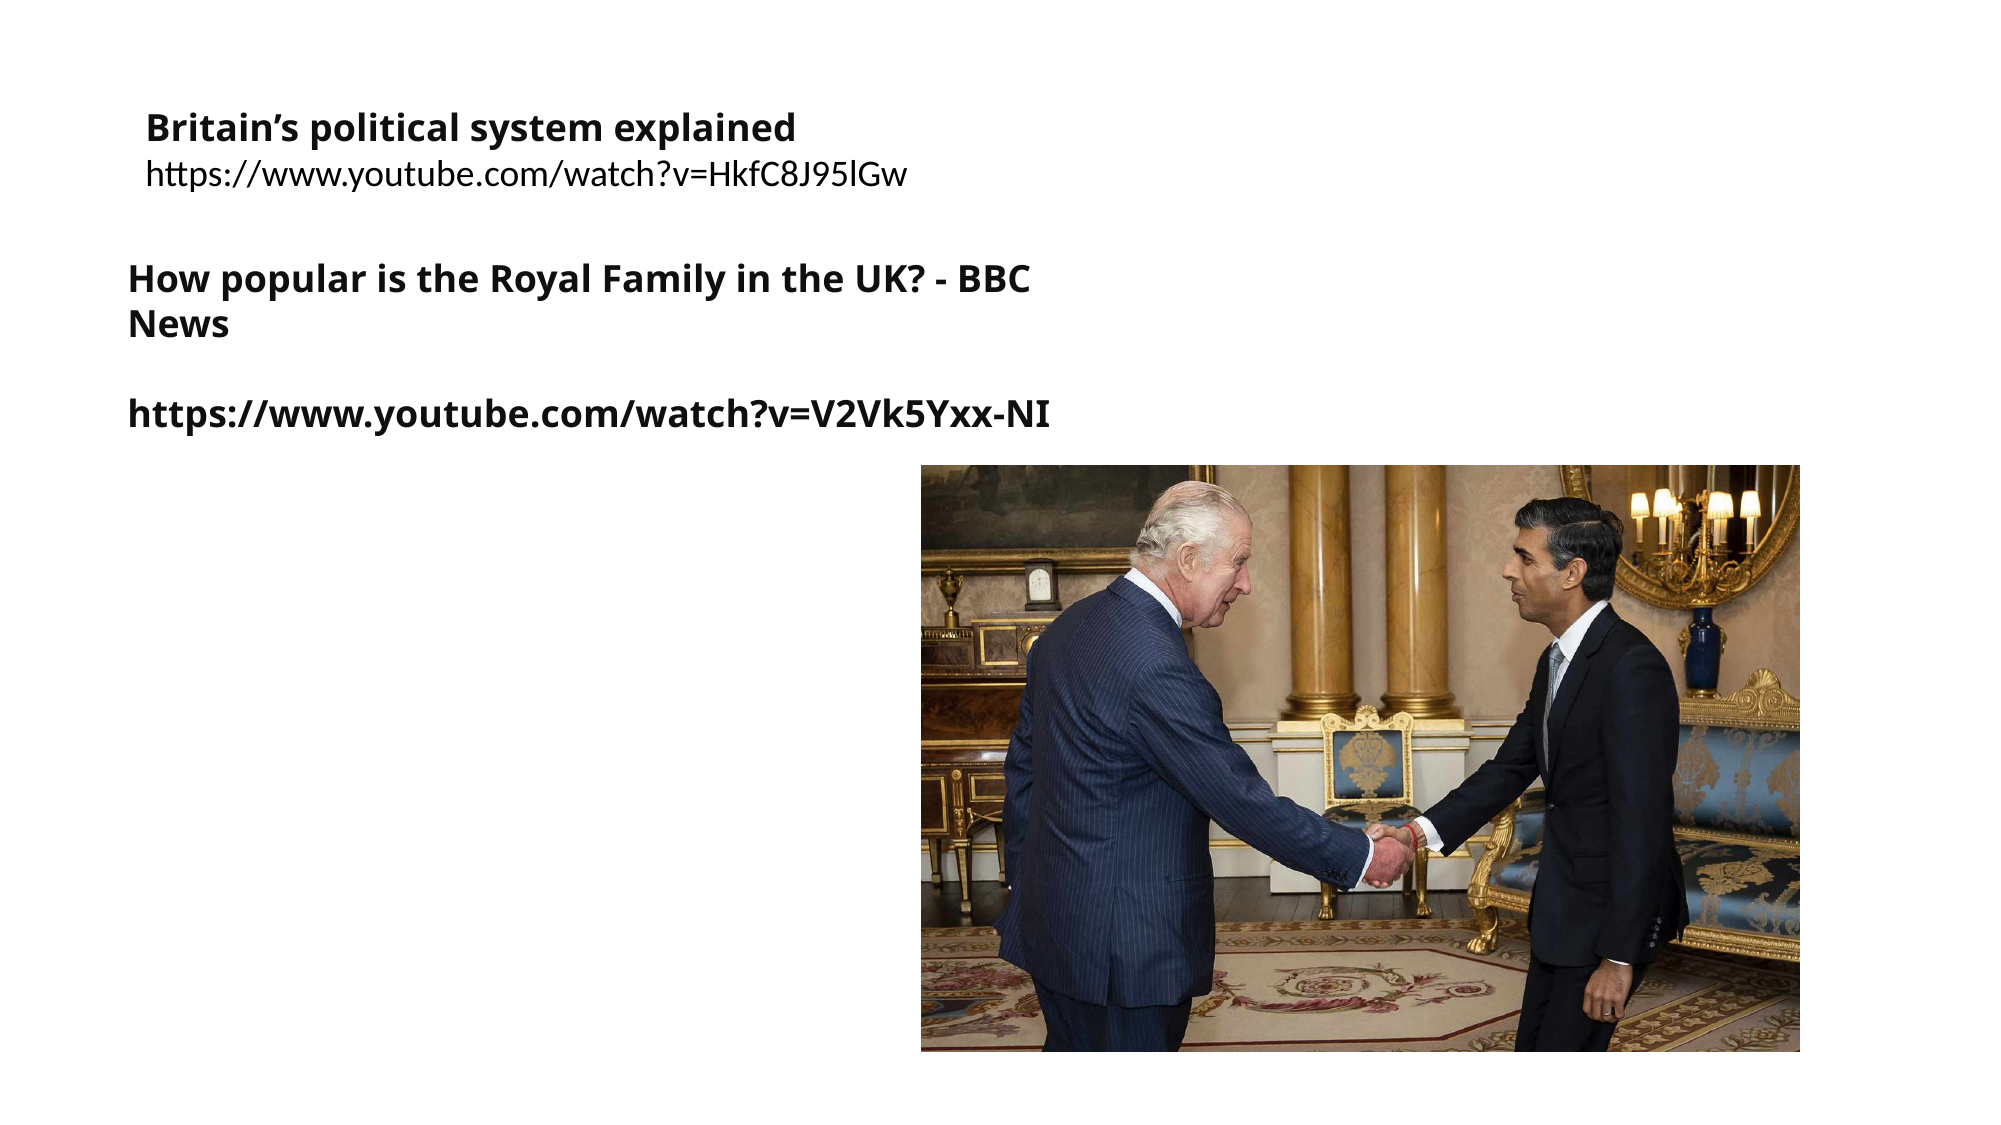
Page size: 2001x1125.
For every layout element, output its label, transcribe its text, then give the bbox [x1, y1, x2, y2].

text_box How popular is the Royal Family in the UK? - BBC News https://www.youtube.com/watch?v=V2Vk5Yxx-NI [112, 247, 1113, 445]
picture [921, 465, 1800, 1052]
text_box Britain’s political system explained https://www.youtube.com/watch?v=HkfC8J95lGw [130, 96, 1131, 248]
